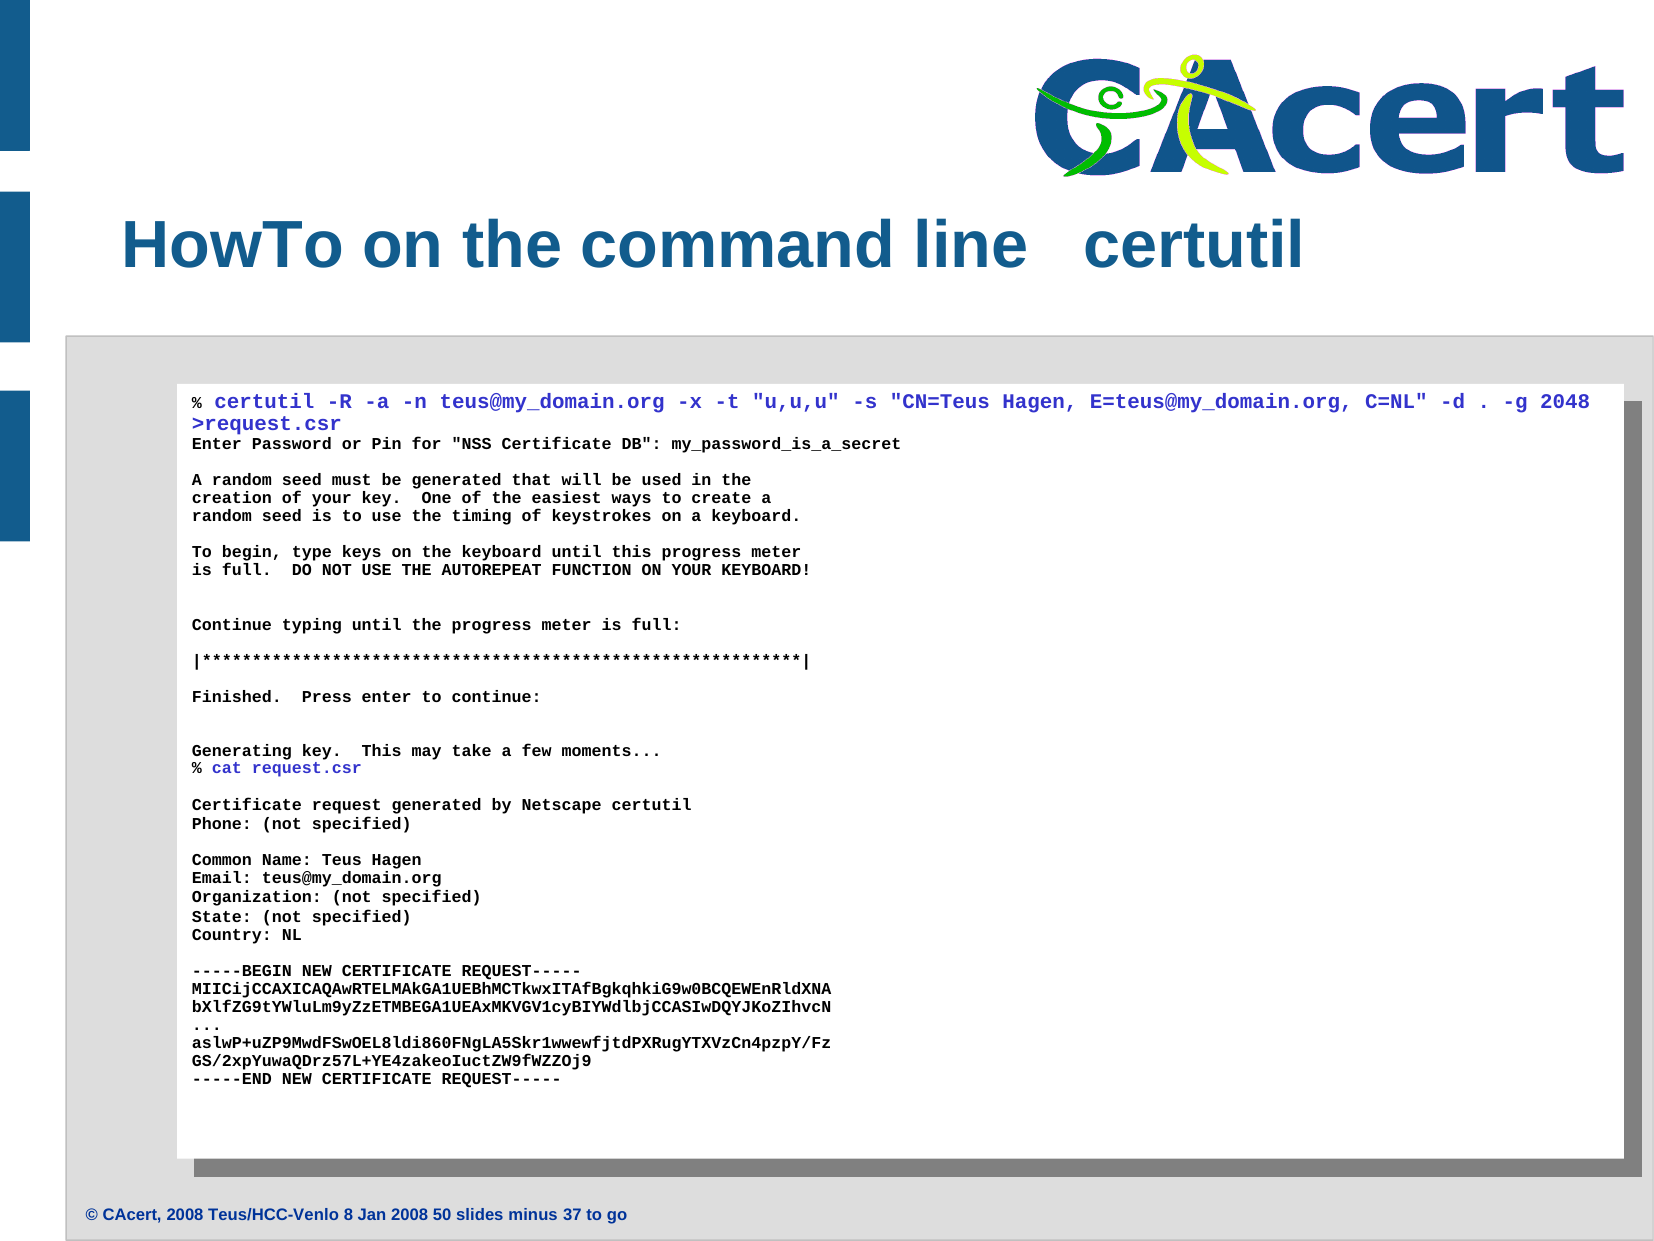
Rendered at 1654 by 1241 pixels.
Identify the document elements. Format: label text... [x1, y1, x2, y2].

text_box % certutil -R -a -n teus@my_domain.org -x -t "u,u,u" -s "CN=Teus Hagen, E=teus@my_domain.org, C=NL" -d . -g 2048 >request.csr Enter Password or Pin for "NSS Certificate DB": my_password_is_a_secret A random seed must be generated that will be used in the creation of your key. One of the easiest ways to create a random seed is to use the timing of keystrokes on a keyboard. To begin, type keys on the keyboard until this progress meter is full. DO NOT USE THE AUTOREPEAT FUNCTION ON YOUR KEYBOARD! Continue typing until the progress meter is full: |************************************************************| Finished. Press enter to continue: Generating key. This may take a few moments... % cat request.csr Certificate request generated by Netscape certutil Phone: (not specified)‏ Common Name: Teus Hagen Email: teus@my_domain.org Organization: (not specified)‏ State: (not specified)‏ Country: NL -----BEGIN NEW CERTIFICATE REQUEST----- MIICijCCAXICAQAwRTELMAkGA1UEBhMCTkwxITAfBgkqhkiG9w0BCQEWEnRldXNA bXlfZG9tYWluLm9yZzETMBEGA1UEAxMKVGV1cyBIYWdlbjCCASIwDQYJKoZIhvcN ... aslwP+uZP9MwdFSwOEL8ldi860FNgLA5Skr1wwewfjtdPXRugYTXVzCn4pzpY/Fz GS/2xpYuwaQDrz57L+YE4zakeoIuctZW9fWZZOj9 -----END NEW CERTIFICATE REQUEST----- [177, 383, 1624, 1159]
picture [1033, 53, 1625, 178]
title HowTo on the command line certutil [121, 177, 1533, 316]
